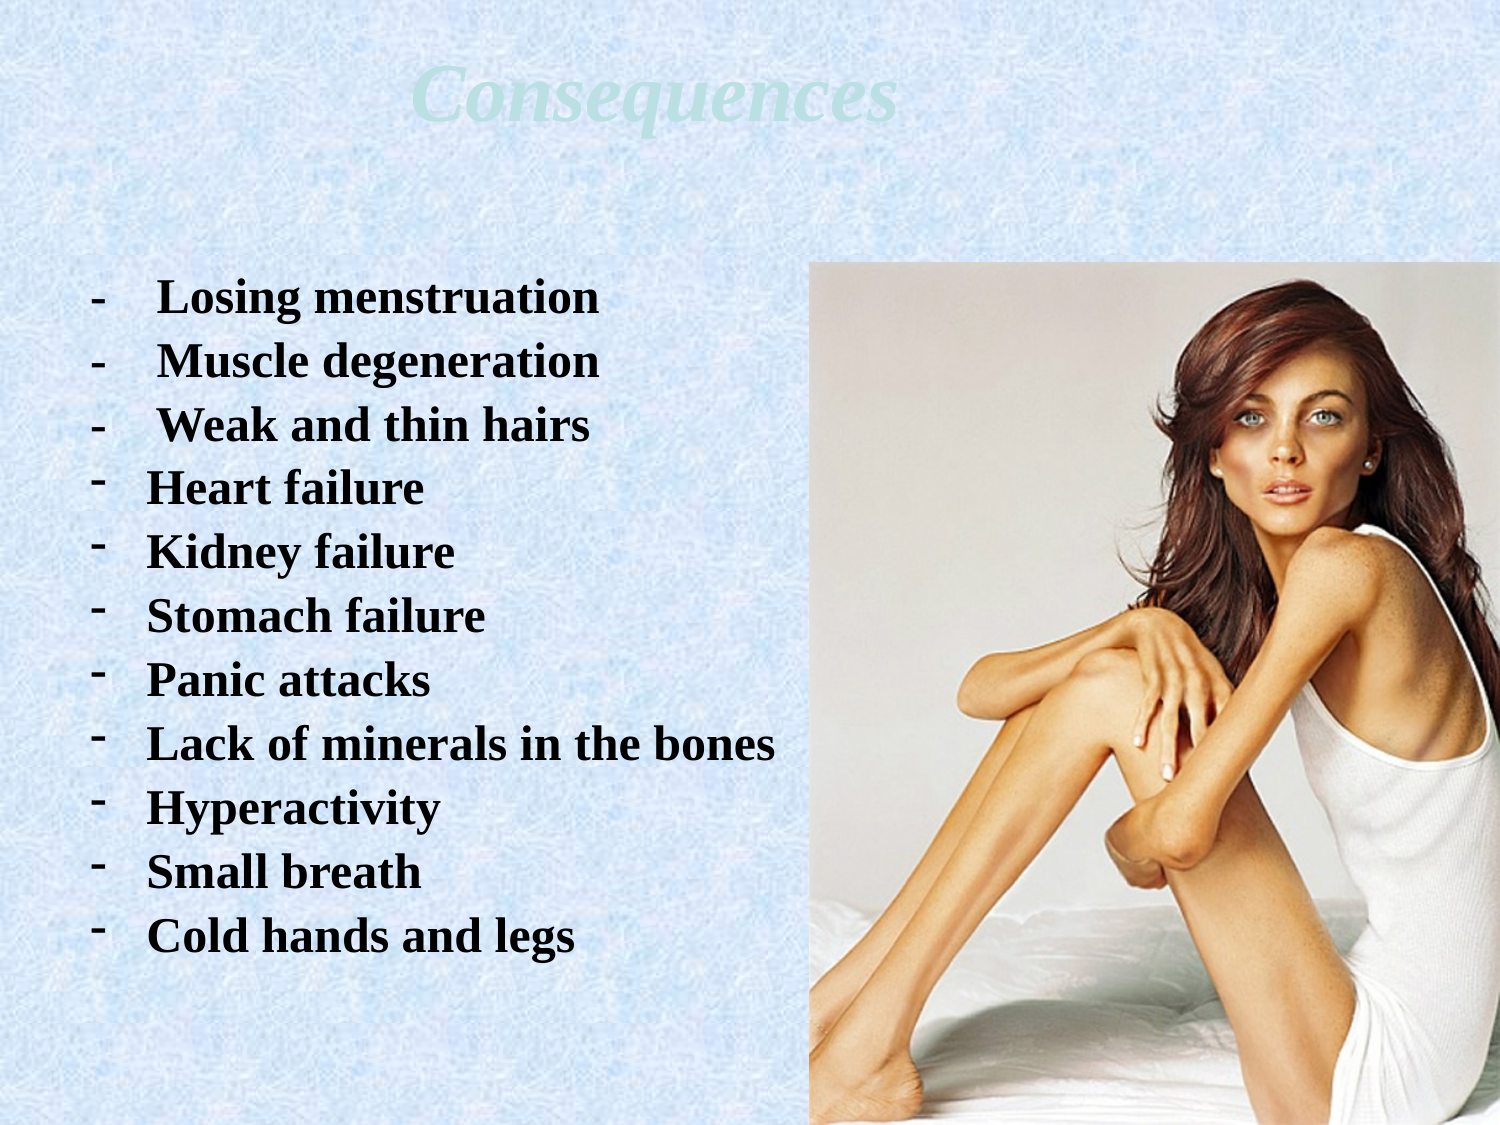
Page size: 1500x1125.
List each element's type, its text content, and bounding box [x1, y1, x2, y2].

picture [0, 0, 1500, 1125]
list - Losing menstruation - Muscle degeneration - Weak and thin hairs Heart failure Kidney failure Stomach failure Panic attacks Lack of minerals in the bones Hyperactivity Small breath Cold hands and legs [75, 262, 809, 1005]
text_box Consequences [301, 30, 1010, 232]
